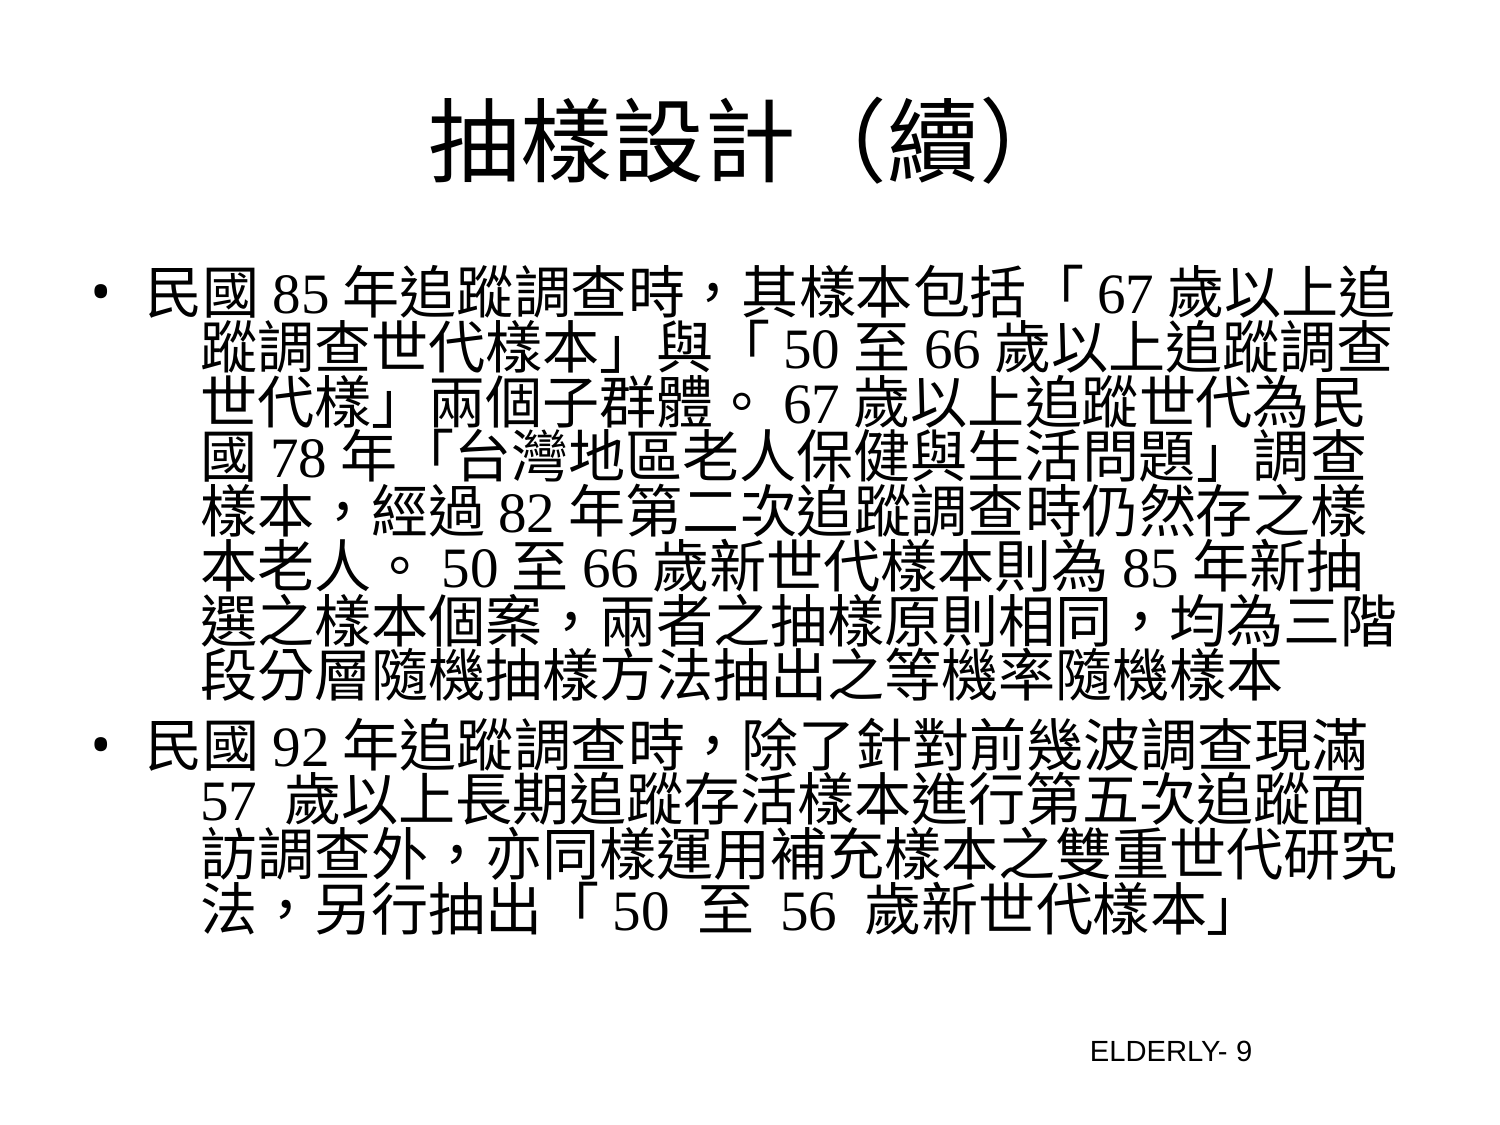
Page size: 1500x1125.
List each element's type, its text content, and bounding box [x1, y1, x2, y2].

text_box ELDERLY- [1074, 1024, 1426, 1103]
title 抽樣設計（續） [75, 45, 1426, 233]
list 民國85年追蹤調查時，其樣本包括「67歲以上追蹤調查世代樣本」與「50至66歲以上追蹤調查世代樣」兩個子群體。67歲以上追蹤世代為民國78年「台灣地區老人保健與生活問題」調查樣本，經過82年第二次追蹤調查時仍然存之樣本老人。50至66歲新世代樣本則為85年新抽選之樣本個案，兩者之抽樣原則相同，均為三階段分層隨機抽樣方法抽出之等機率隨機樣本 民國92年追蹤調查時，除了針對前幾波調查現滿 57 歲以上長期追蹤存活樣本進行第五次追蹤面訪調查外，亦同樣運用補充樣本之雙重世代研究法，另行抽出「50 至 56 歲新世代樣本」 [75, 262, 1426, 1005]
